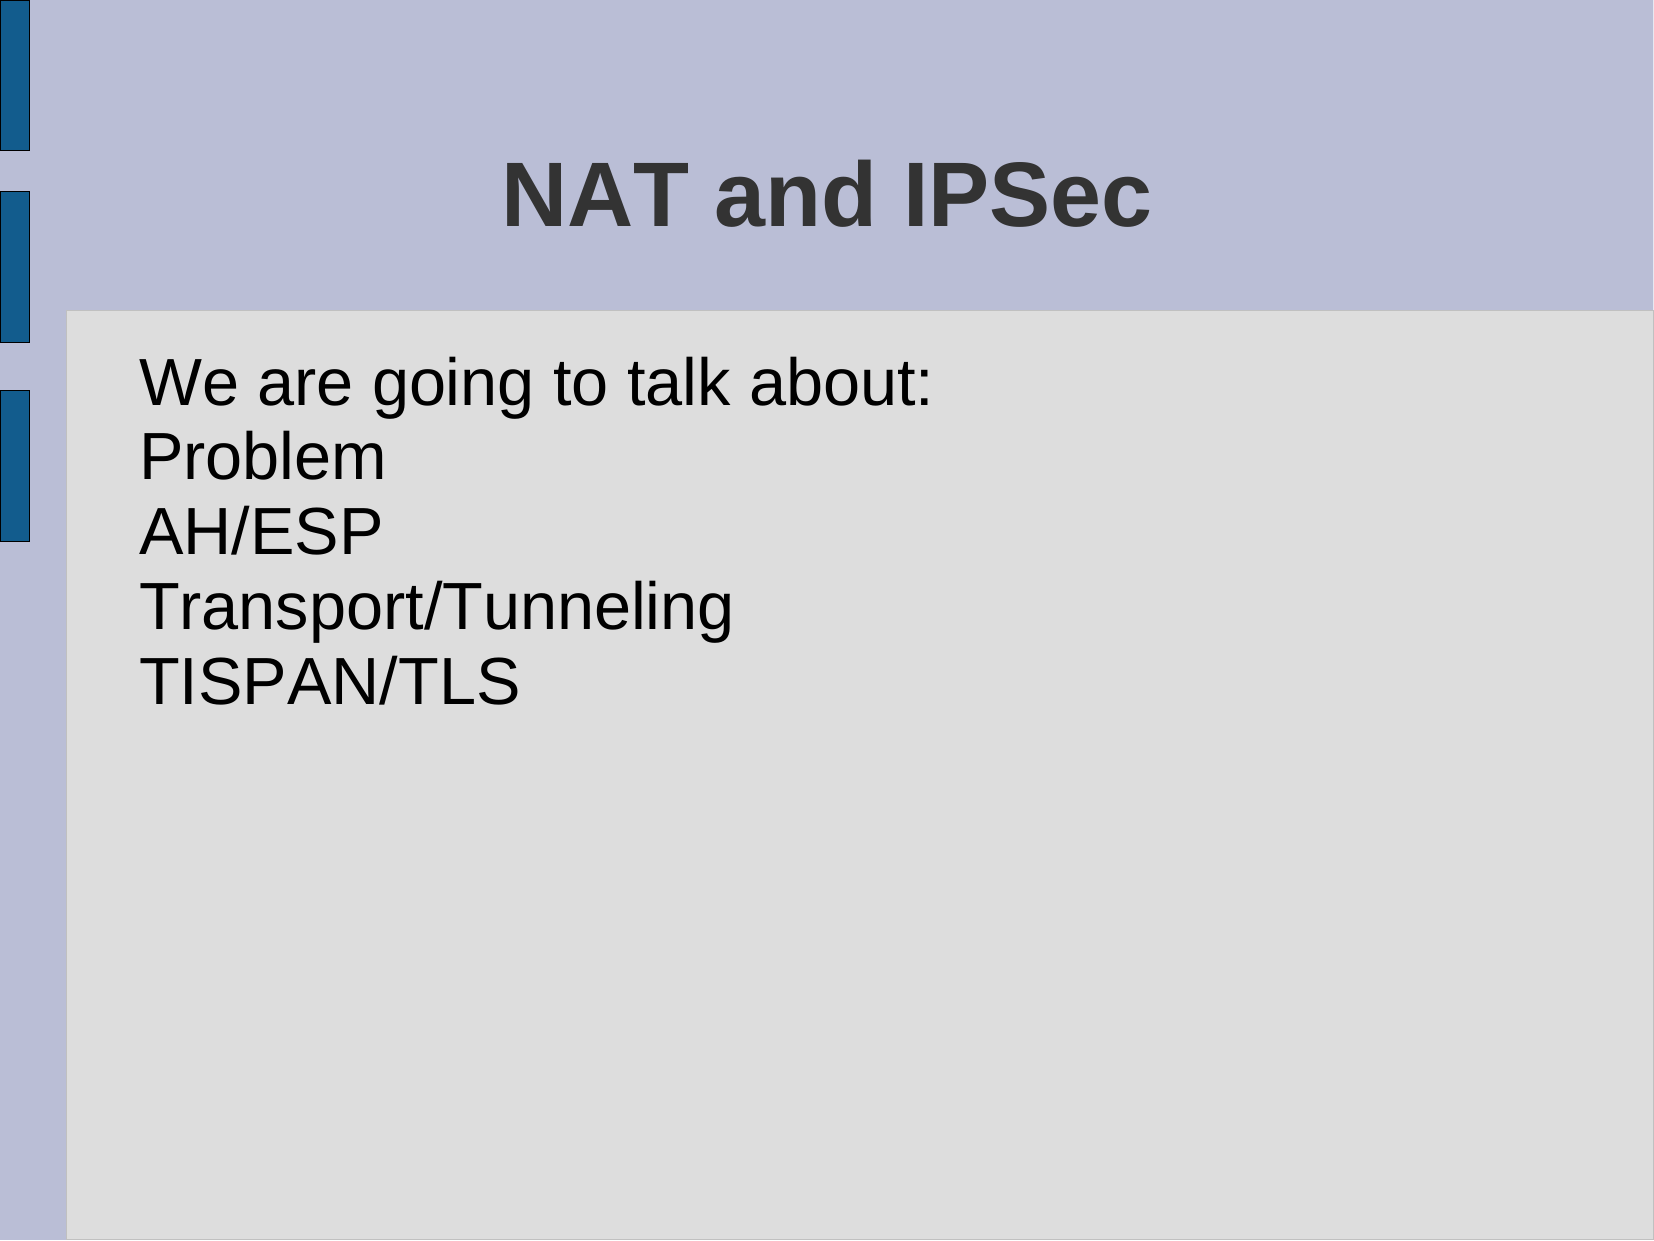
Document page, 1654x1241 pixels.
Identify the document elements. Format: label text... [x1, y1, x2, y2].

title NAT and IPSec [121, 91, 1534, 299]
list We are going to talk about: Problem AH/ESP Transport/Tunneling TISPAN/TLS [121, 344, 1534, 1127]
